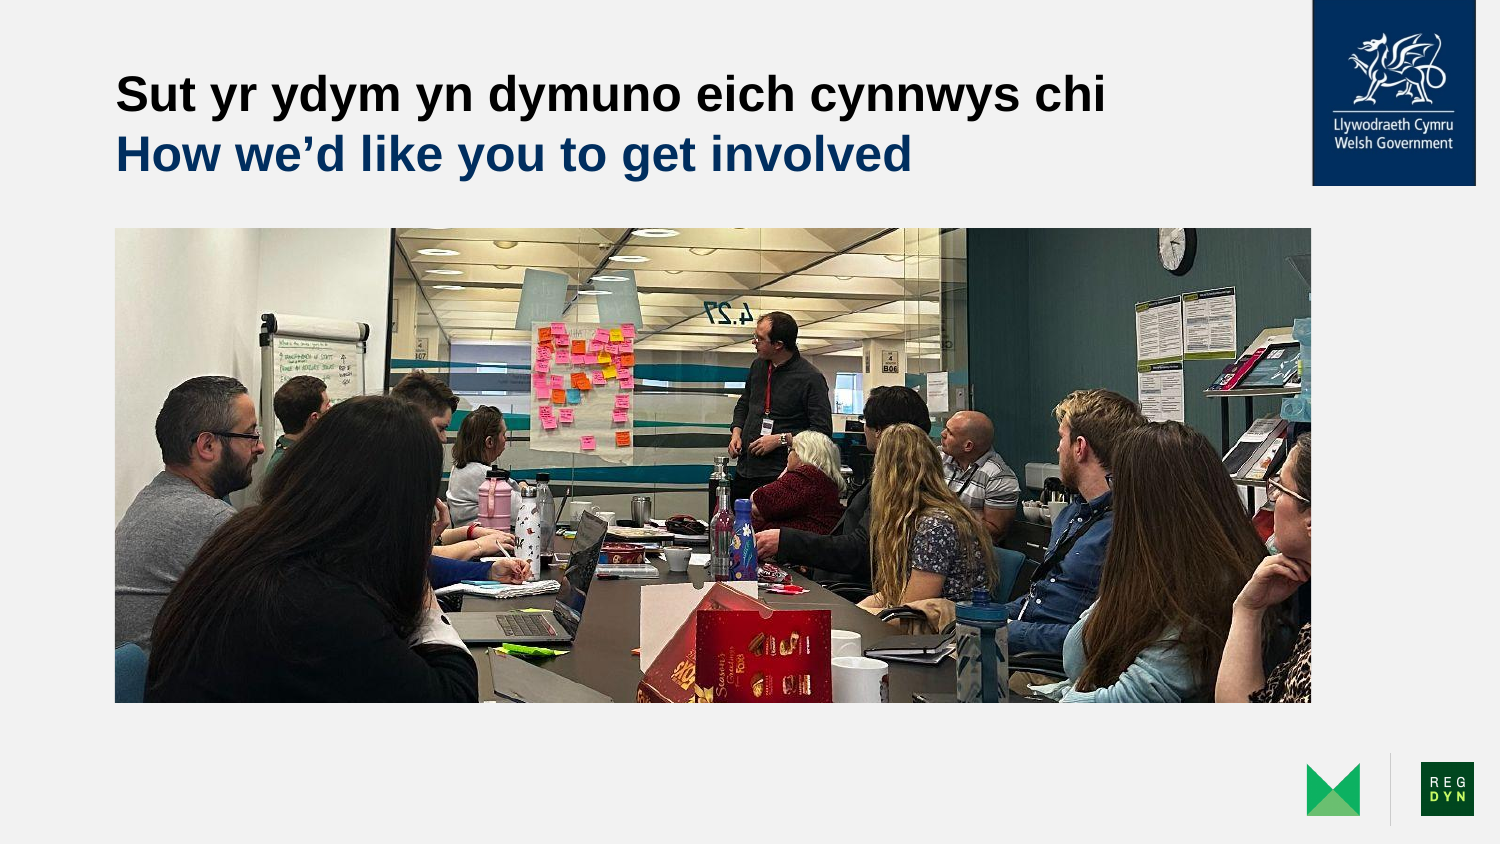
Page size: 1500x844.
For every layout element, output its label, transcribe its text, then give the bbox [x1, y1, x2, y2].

picture [114, 228, 1312, 703]
title Sut yr ydym yn dymuno eich cynnwys chi How we’d like you to get involved [115, 61, 1250, 186]
